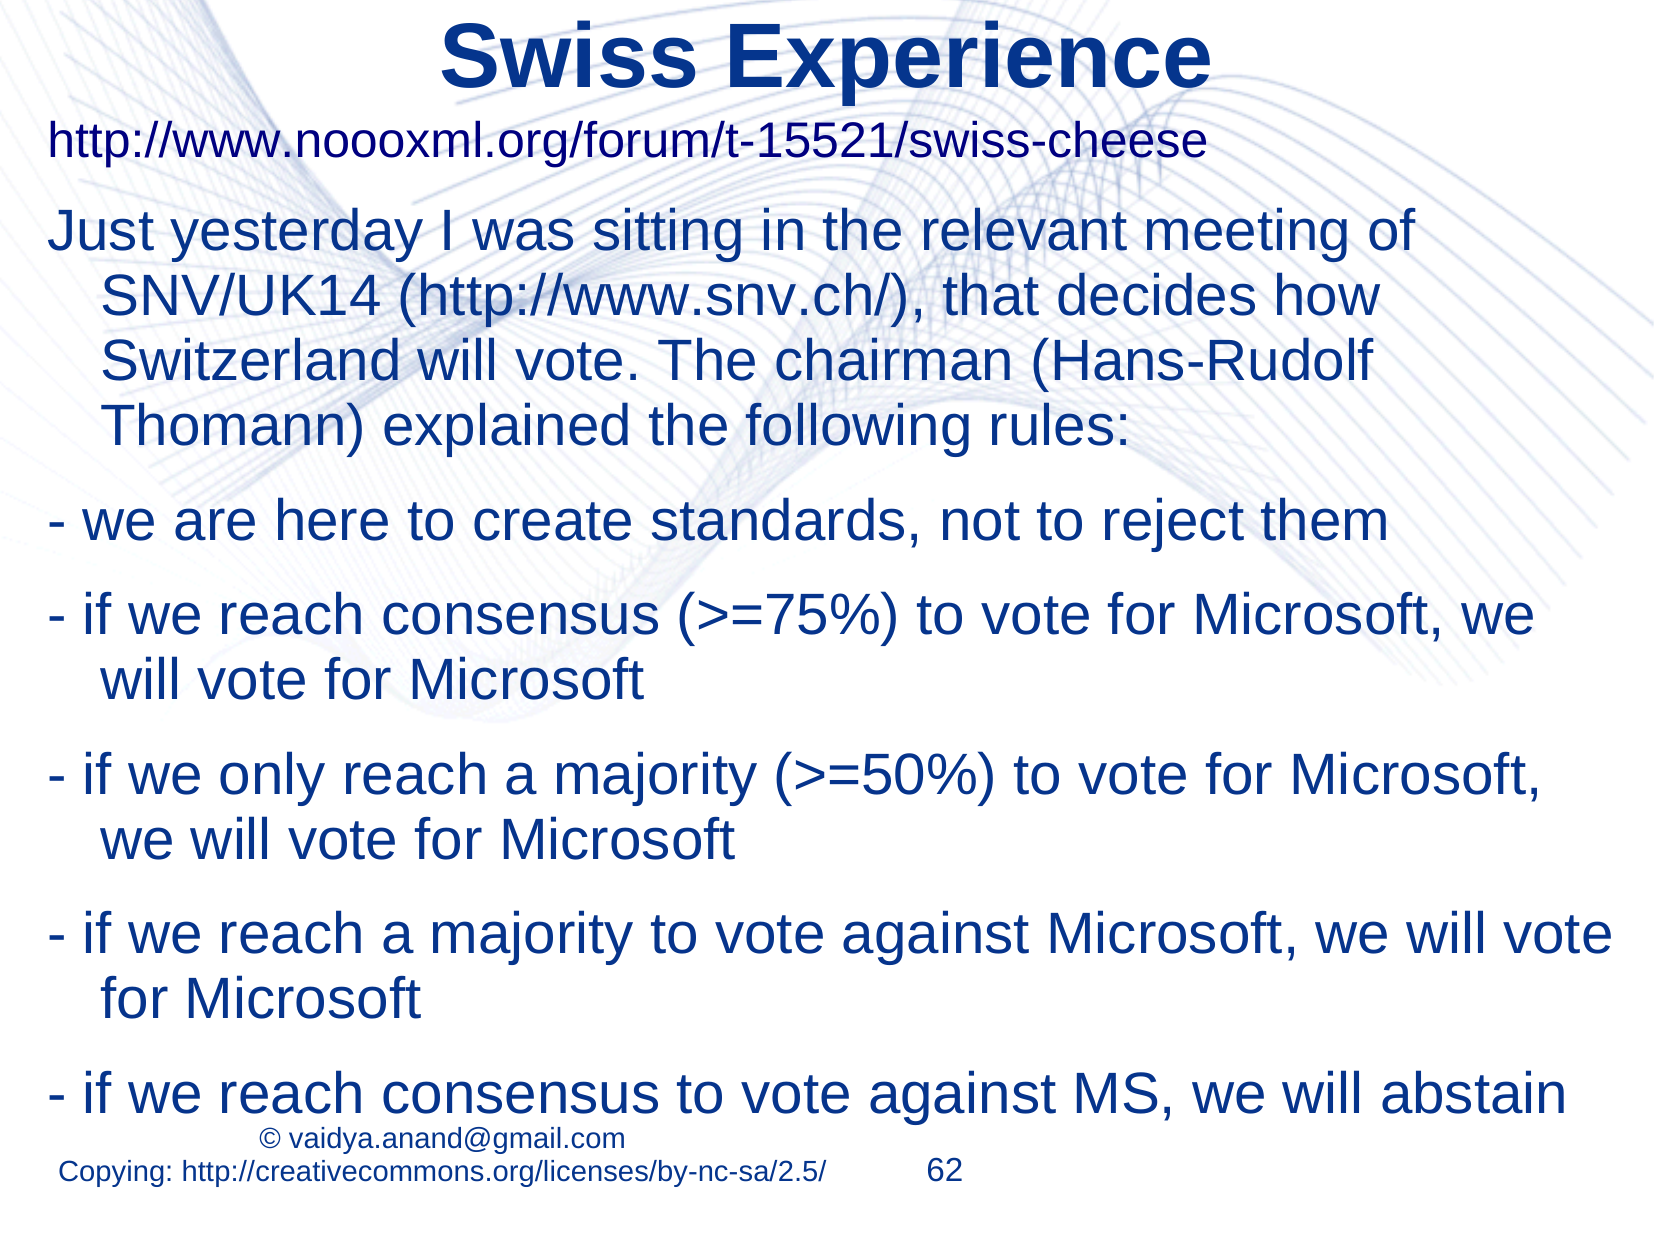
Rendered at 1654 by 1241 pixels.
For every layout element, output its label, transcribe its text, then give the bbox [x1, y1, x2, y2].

title Swiss Experience [29, 0, 1625, 112]
picture [0, 0, 1654, 1241]
list http://www.noooxml.org/forum/t-15521/swiss-cheese Just yesterday I was sitting in the relevant meeting of SNV/UK14 (http://www.snv.ch/), that decides how Switzerland will vote. The chairman (Hans-Rudolf Thomann) explained the following rules: - we are here to create standards, not to reject them - if we reach consensus (>=75%) to vote for Microsoft, we will vote for Microsoft - if we only reach a majority (>=50%) to vote for Microsoft, we will vote for Microsoft - if we reach a majority to vote against Microsoft, we will vote for Microsoft - if we reach consensus to vote against MS, we will abstain [29, 112, 1625, 1126]
